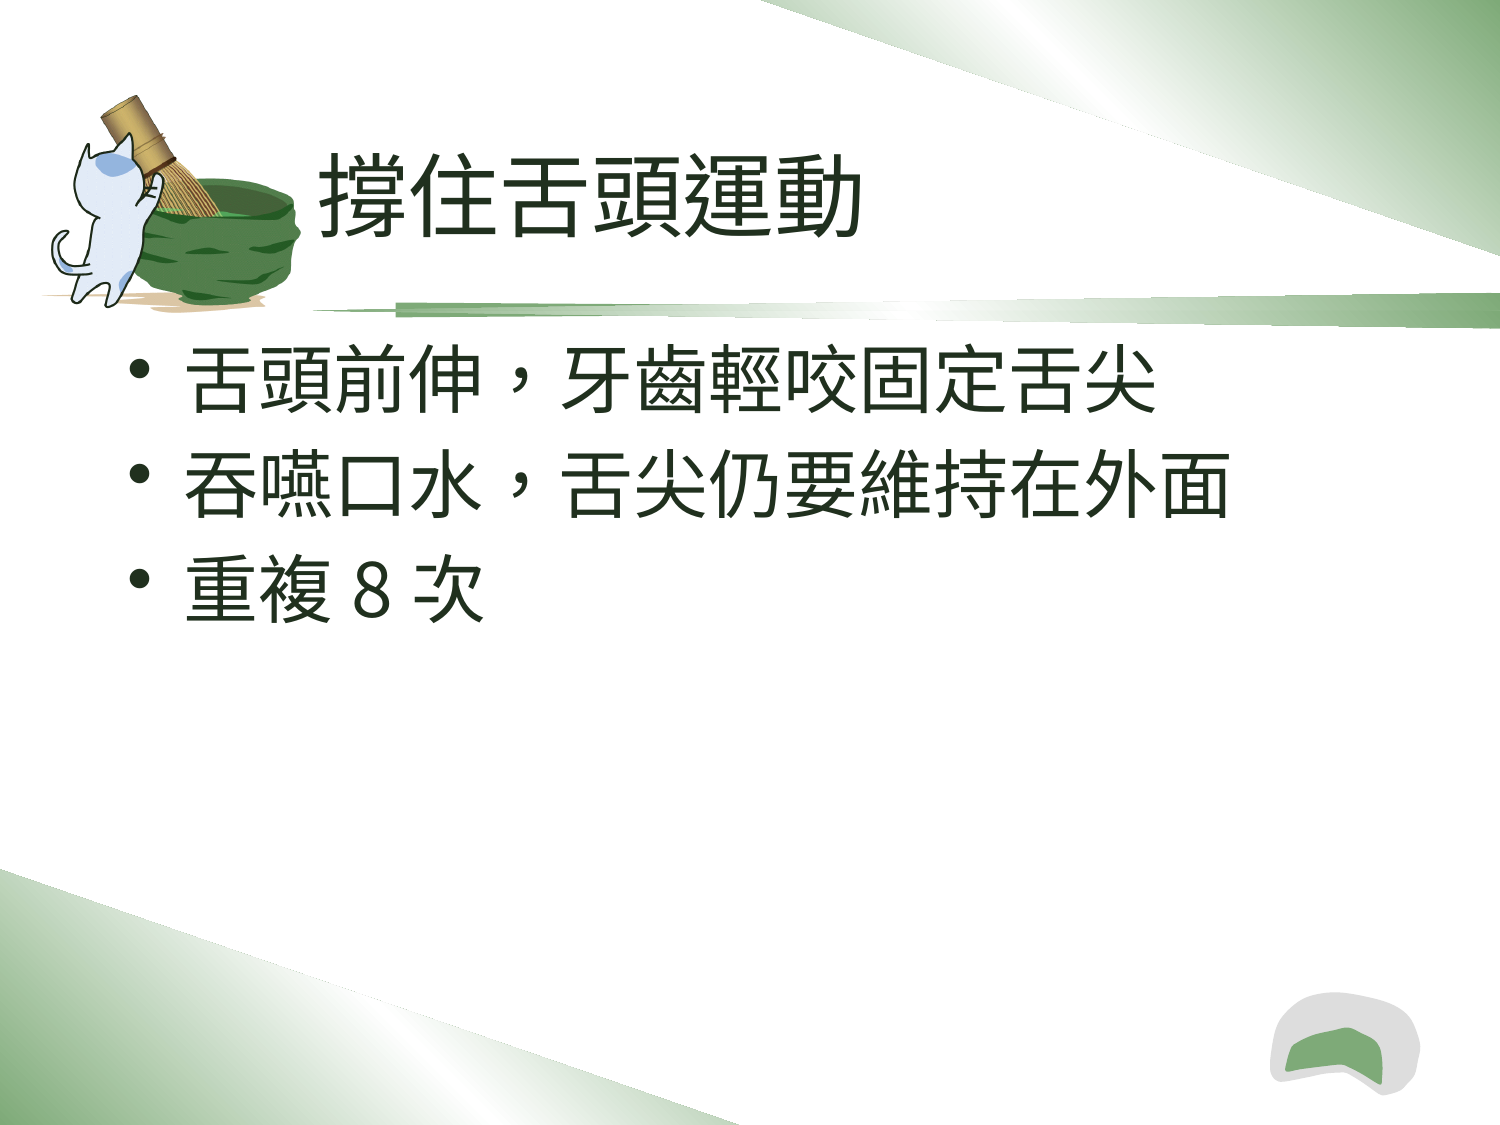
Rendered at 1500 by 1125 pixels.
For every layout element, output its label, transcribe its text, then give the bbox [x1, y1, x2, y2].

picture [29, 90, 306, 318]
list 舌頭前伸，牙齒輕咬固定舌尖 吞嚥口水，舌尖仍要維持在外面 重複8次 [112, 324, 1388, 1000]
title 撐住舌頭運動 [301, 99, 1388, 288]
